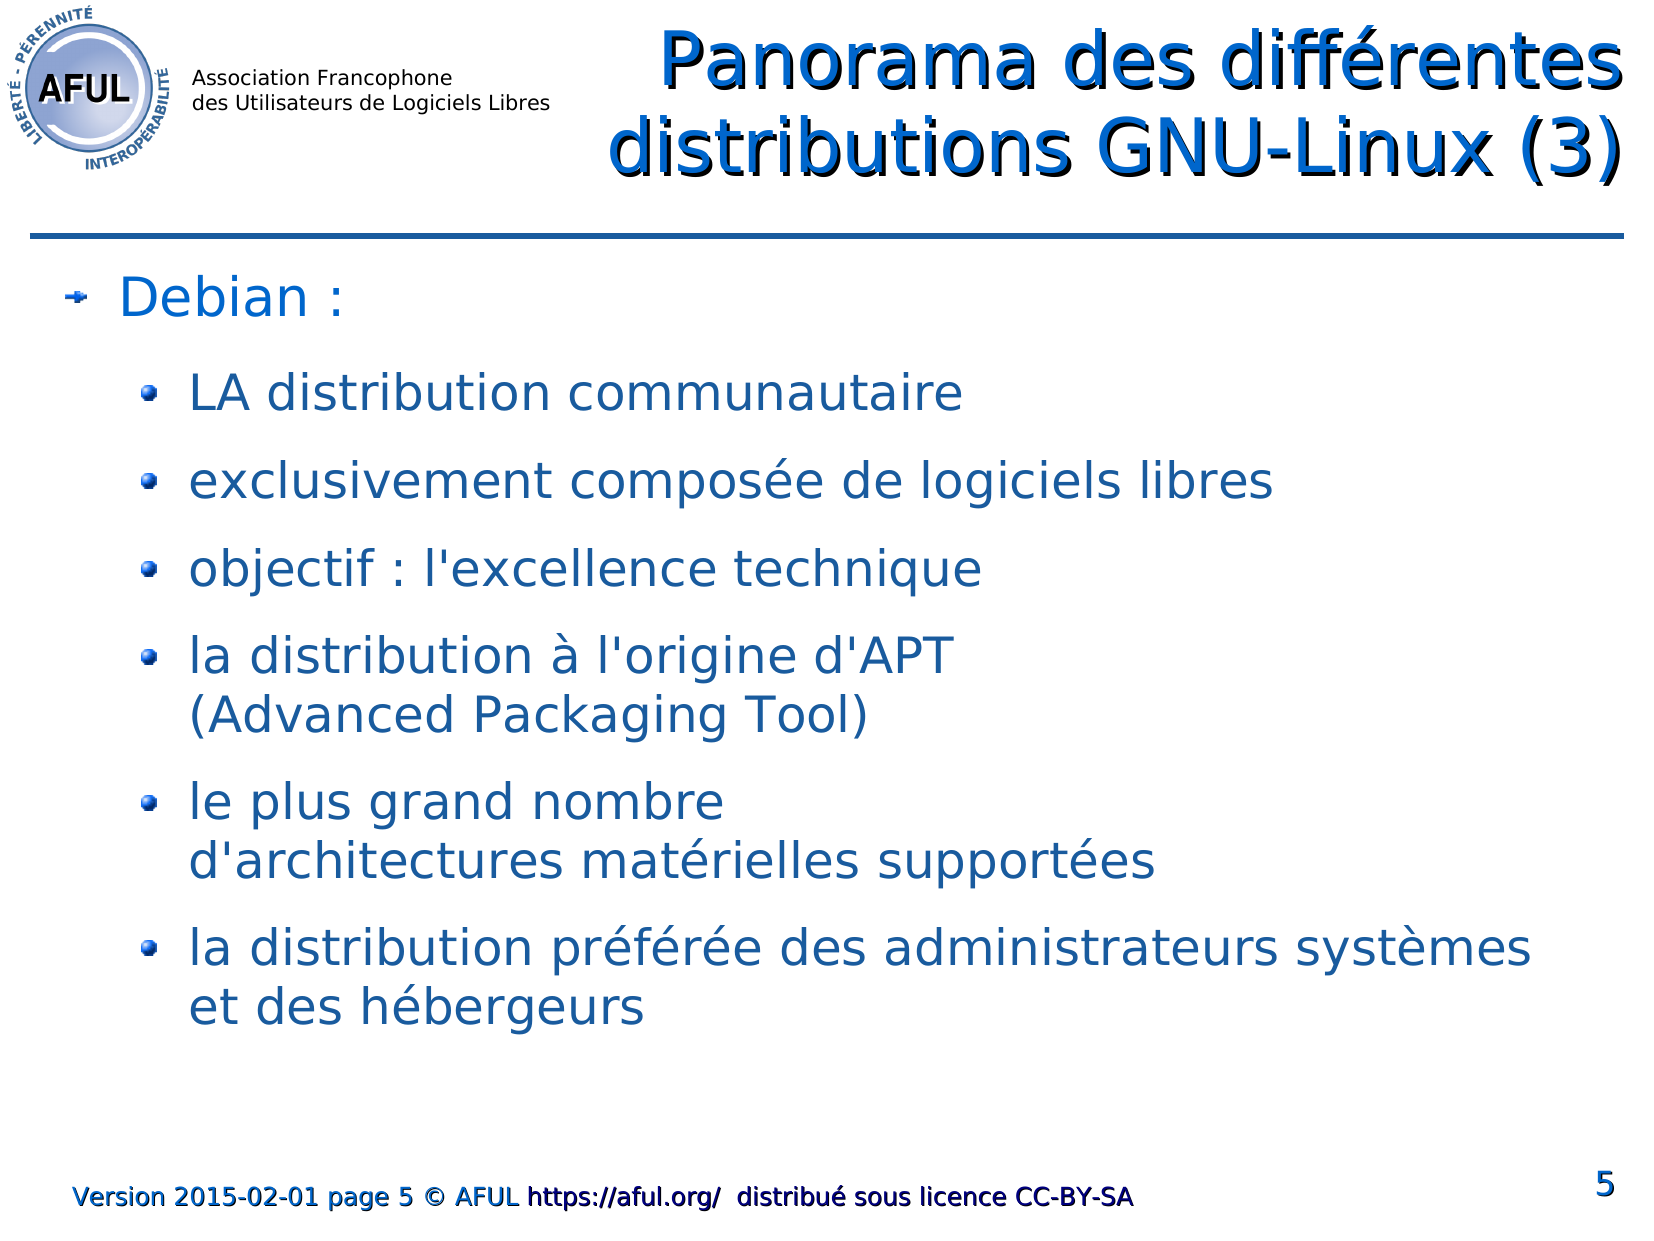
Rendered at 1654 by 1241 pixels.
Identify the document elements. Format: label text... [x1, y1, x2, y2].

title Panorama des différentes distributions GNU-Linux (3) [501, 0, 1625, 207]
list Debian : LA distribution communautaire exclusivement composée de logiciels libres objectif : l'excellence technique la distribution à l'origine d'APT (Advanced Packaging Tool) le plus grand nombre d'architectures matérielles supportées la distribution préférée des administrateurs systèmes et des hébergeurs [47, 265, 1595, 1211]
picture [0, 0, 178, 178]
